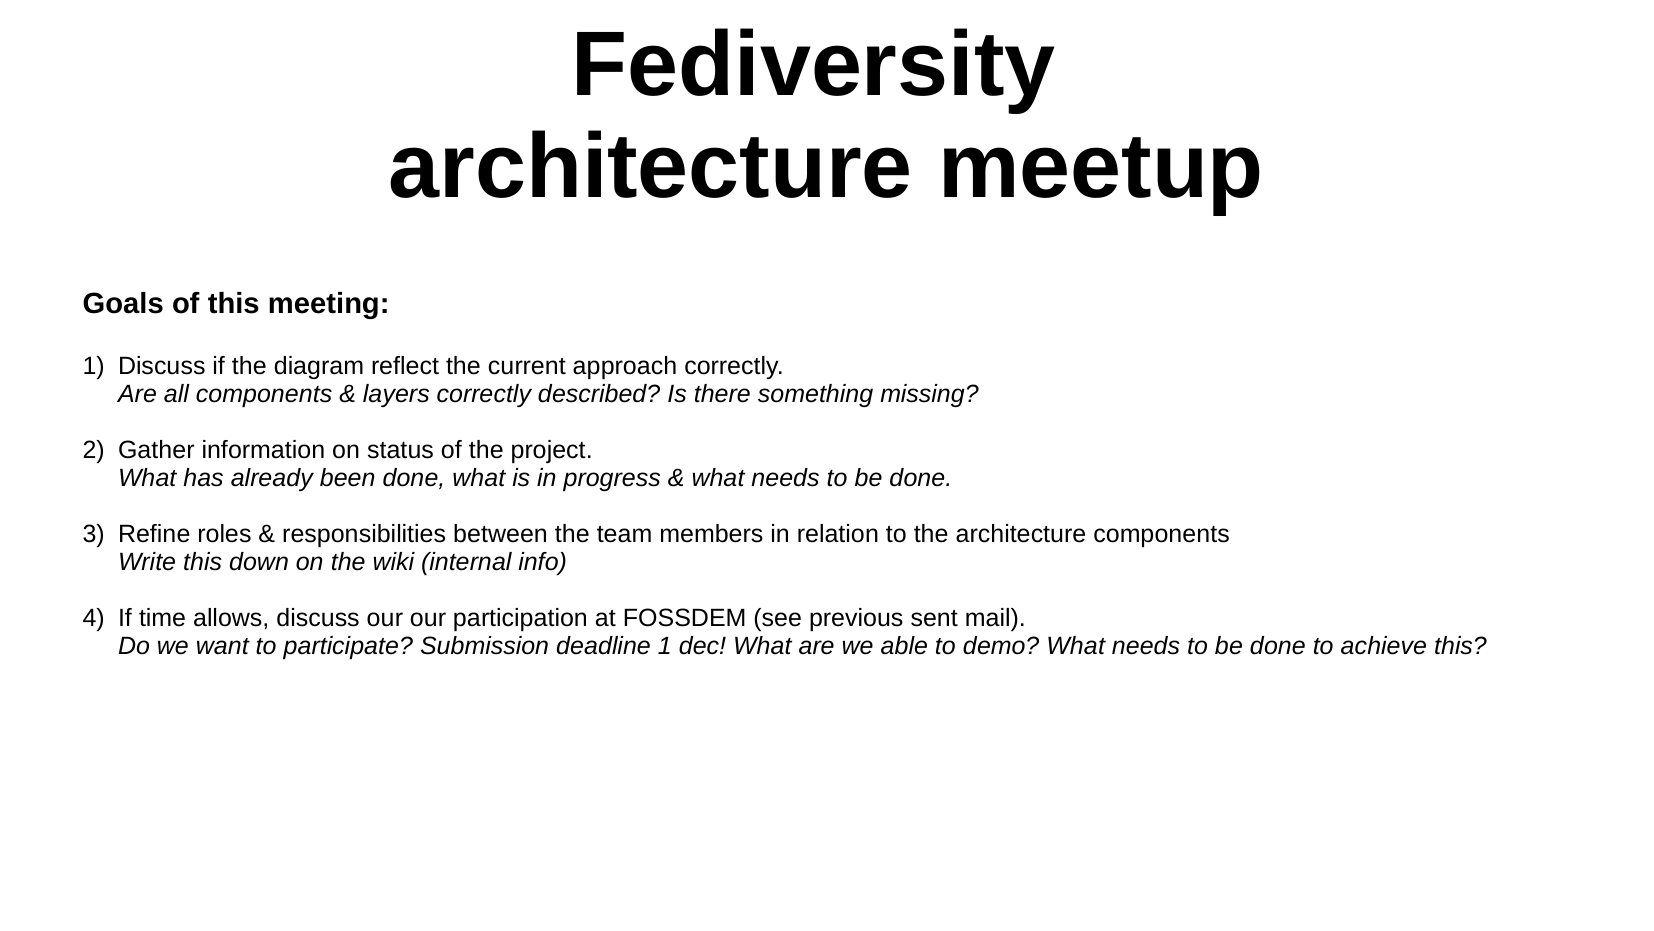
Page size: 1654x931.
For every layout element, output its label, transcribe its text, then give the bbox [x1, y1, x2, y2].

subtitle Goals of this meeting: Discuss if the diagram reflect the current approach correctly. Are all components & layers correctly described? Is there something missing? Gather information on status of the project. What has already been done, what is in progress & what needs to be done. Refine roles & responsibilities between the team members in relation to the architecture components Write this down on the wiki (internal info) If time allows, discuss our our participation at FOSSDEM (see previous sent mail). Do we want to participate? Submission deadline 1 dec! What are we able to demo? What needs to be done to achieve this? [82, 217, 1571, 758]
title Fediversity architecture meetup [82, 12, 1571, 217]
